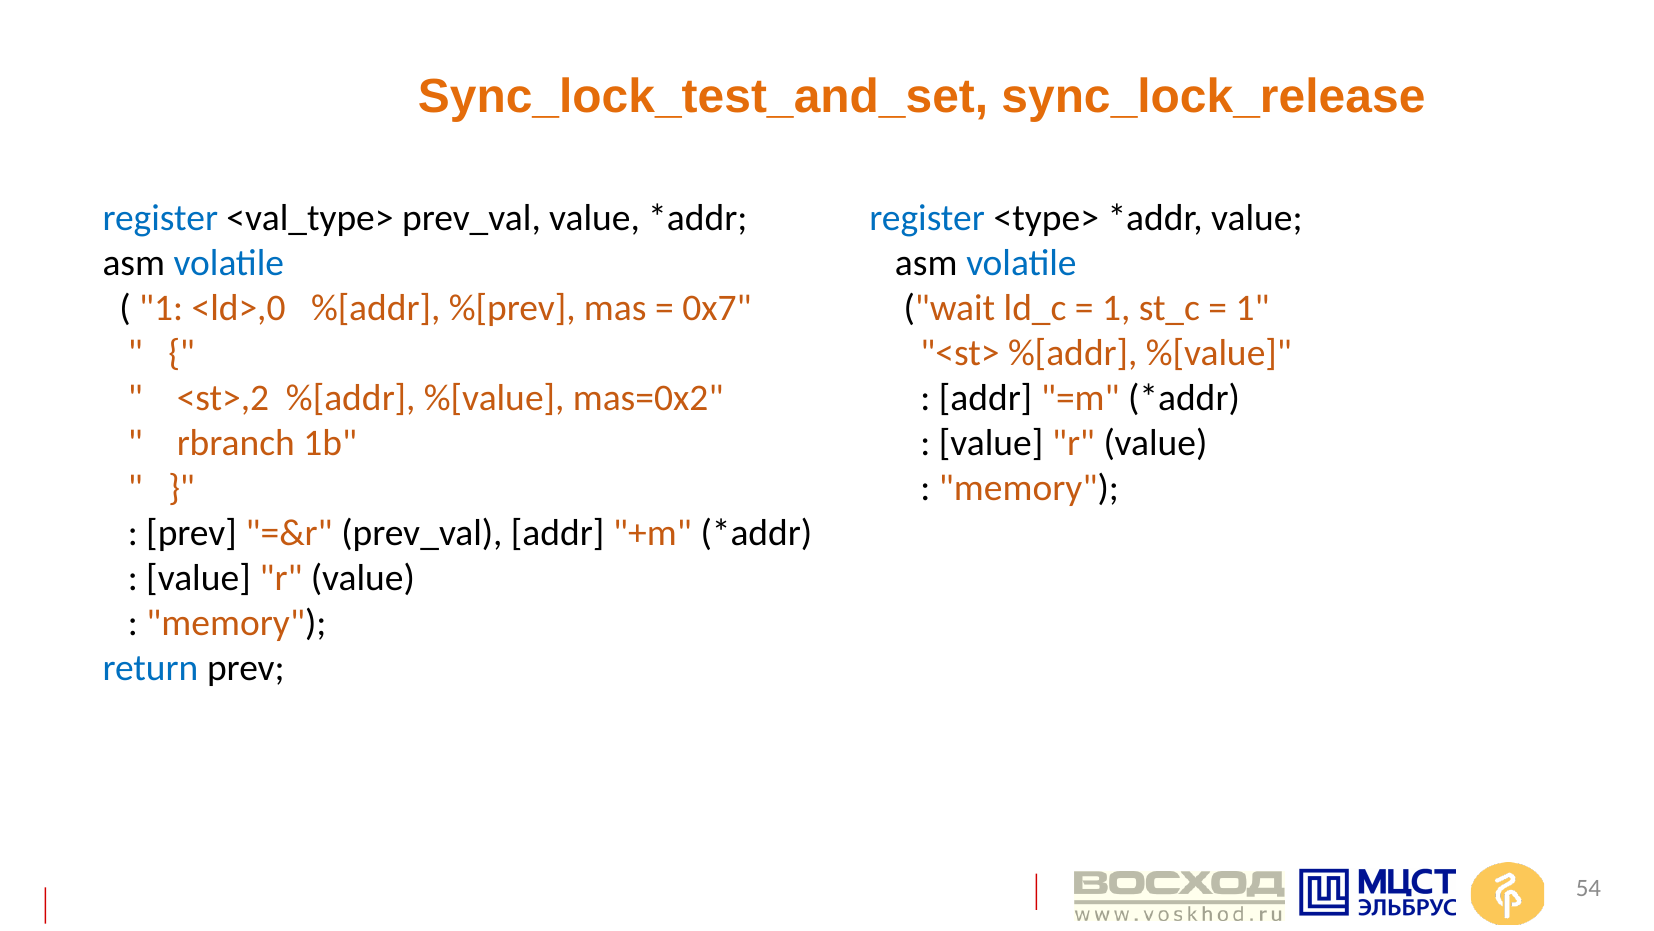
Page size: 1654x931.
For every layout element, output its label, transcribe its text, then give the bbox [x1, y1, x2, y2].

text_box register <type> *addr, value; asm volatile ("wait ld_c = 1, st_c = 1" "<st> %[addr], %[value]" : [addr] "=m" (*addr) : [value] "r" (value) : "memory"); [846, 185, 1639, 516]
picture [1470, 862, 1545, 925]
text_box Sync_lock_test_and_set, sync_lock_release [382, 49, 1463, 138]
text_box register <val_type> prev_val, value, *addr; asm volatile ( "1: <ld>,0 %[addr], %[prev], mas = 0x7" " {" " <st>,2 %[addr], %[value], mas=0x2" " rbranch 1b" " }" : [prev] "=&r" (prev_val), [addr] "+m" (*addr) : [value] "r" (value) : "memory"); return prev; [53, 185, 847, 696]
picture [1296, 868, 1456, 916]
picture [1074, 871, 1285, 921]
